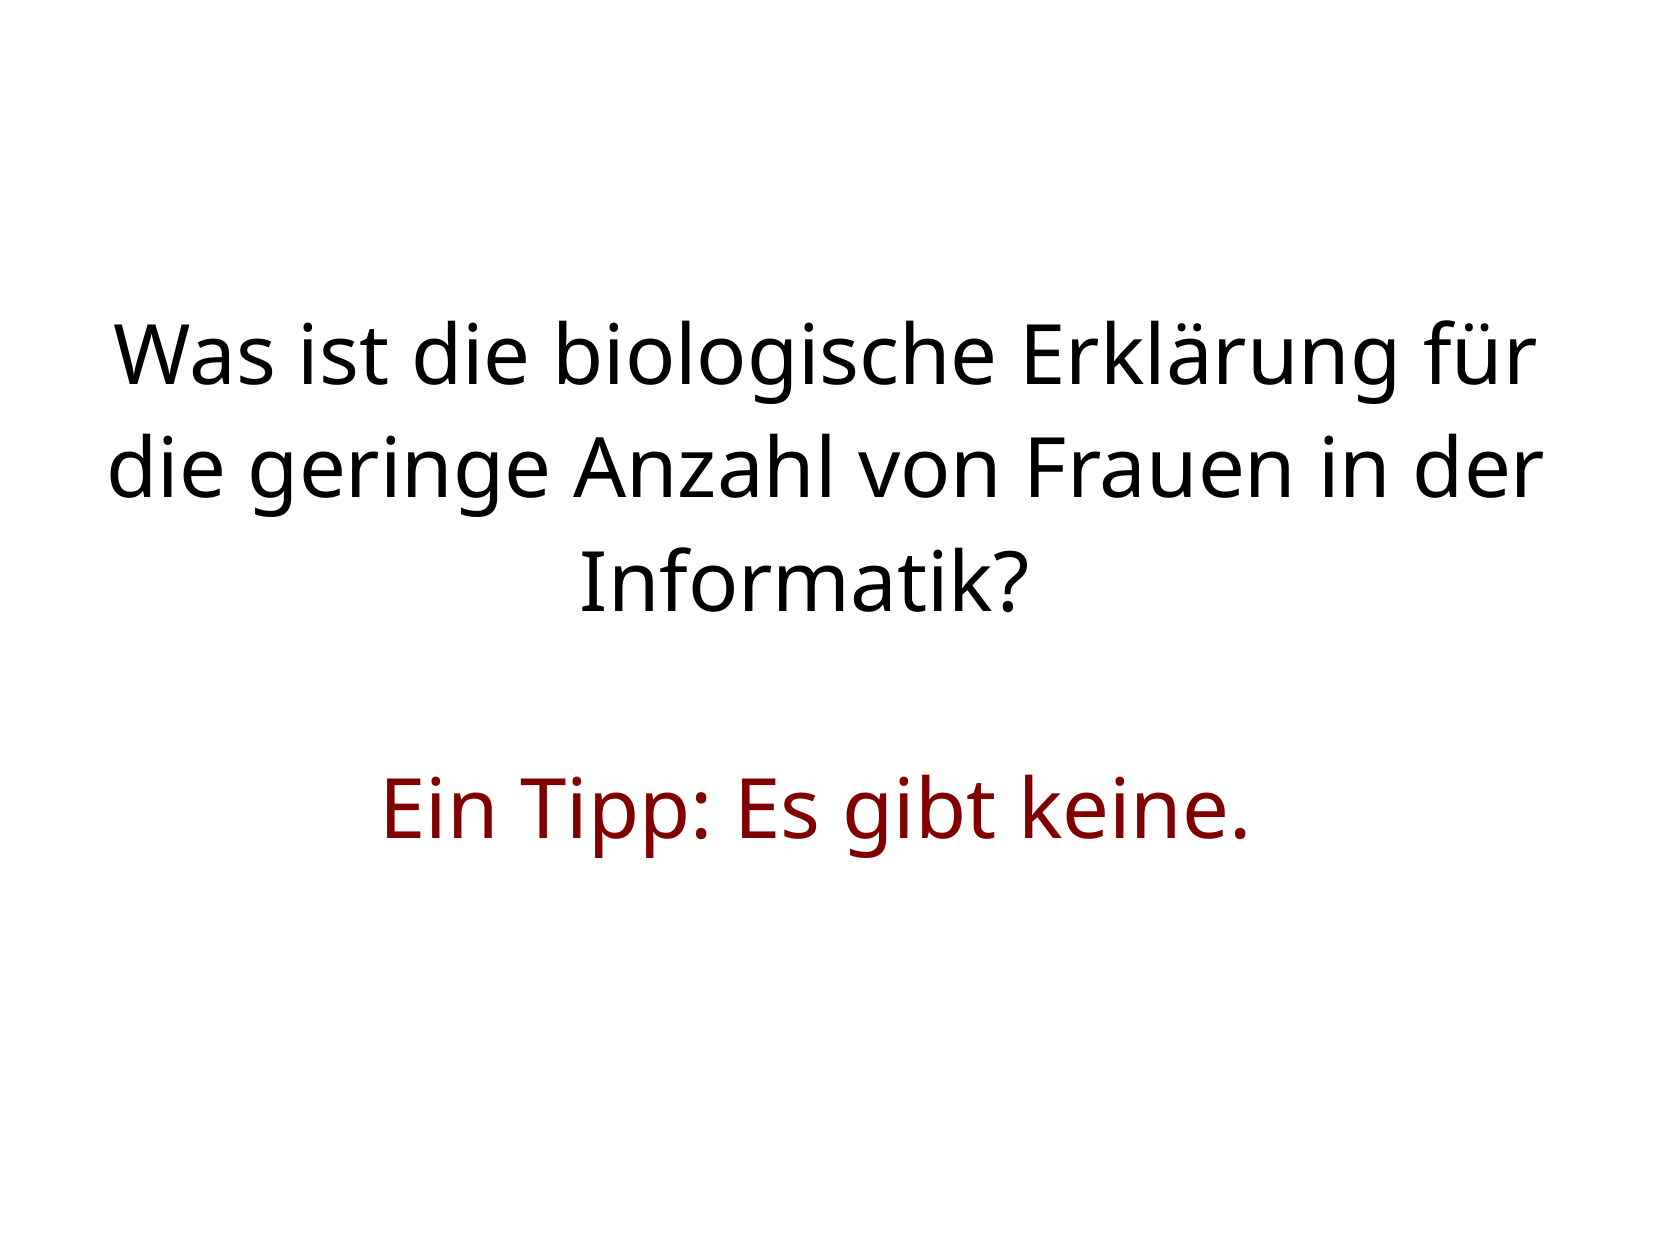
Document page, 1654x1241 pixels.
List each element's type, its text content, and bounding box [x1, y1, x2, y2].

subtitle Was ist die biologische Erklärung für die geringe Anzahl von Frauen in der Informatik? Ein Tipp: Es gibt keine. [82, 49, 1571, 1109]
